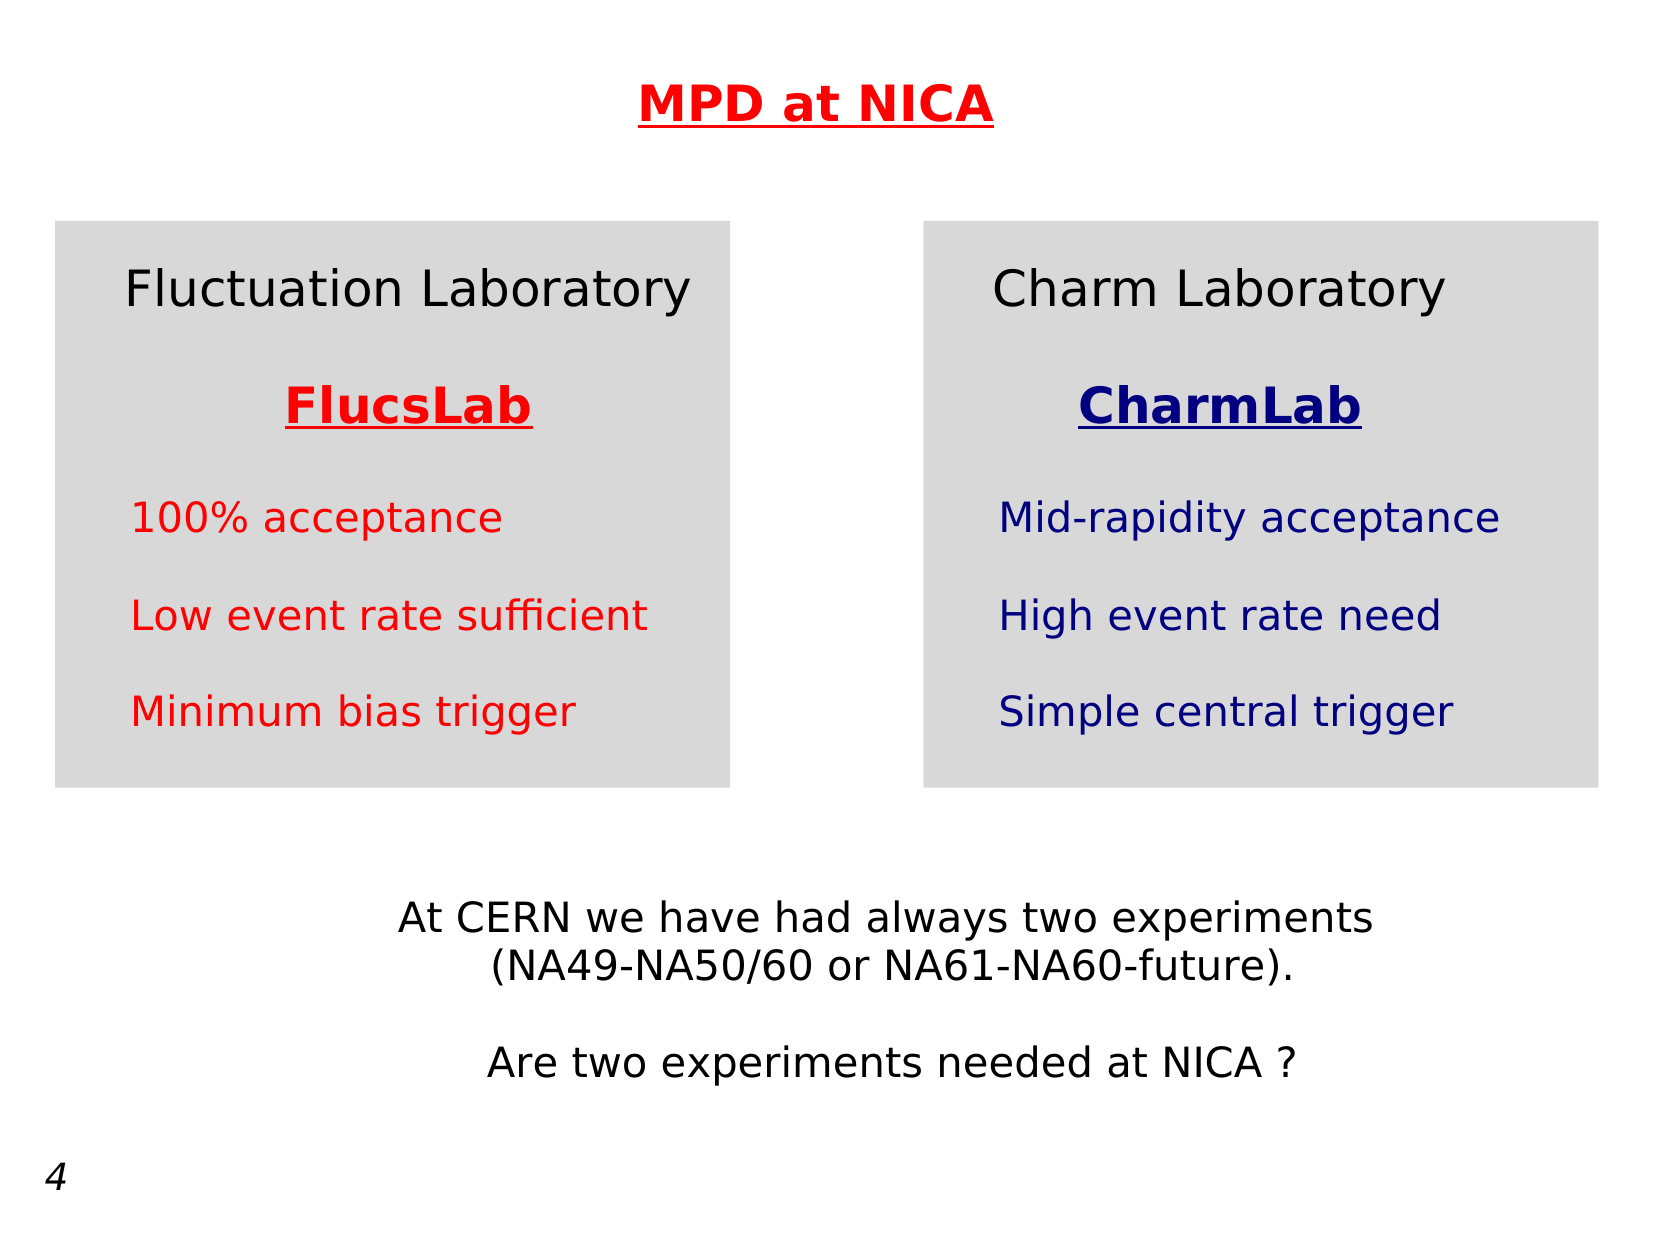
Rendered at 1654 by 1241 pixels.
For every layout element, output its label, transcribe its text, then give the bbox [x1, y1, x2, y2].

text_box Mid-rapidity acceptance High event rate need Simple central trigger [998, 494, 1502, 737]
text_box 100% acceptance Low event rate sufficient Minimum bias trigger [130, 494, 650, 737]
text_box MPD at NICA [637, 75, 995, 134]
text_box [55, 220, 731, 788]
text_box At CERN we have had always two experiments (NA49-NA50/60 or NA61-NA60-future). Are two experiments needed at NICA ? [397, 893, 1388, 1088]
text_box Fluctuation Laboratory FlucsLab [124, 260, 693, 436]
text_box [923, 220, 1599, 788]
text_box Charm Laboratory CharmLab [992, 260, 1448, 436]
